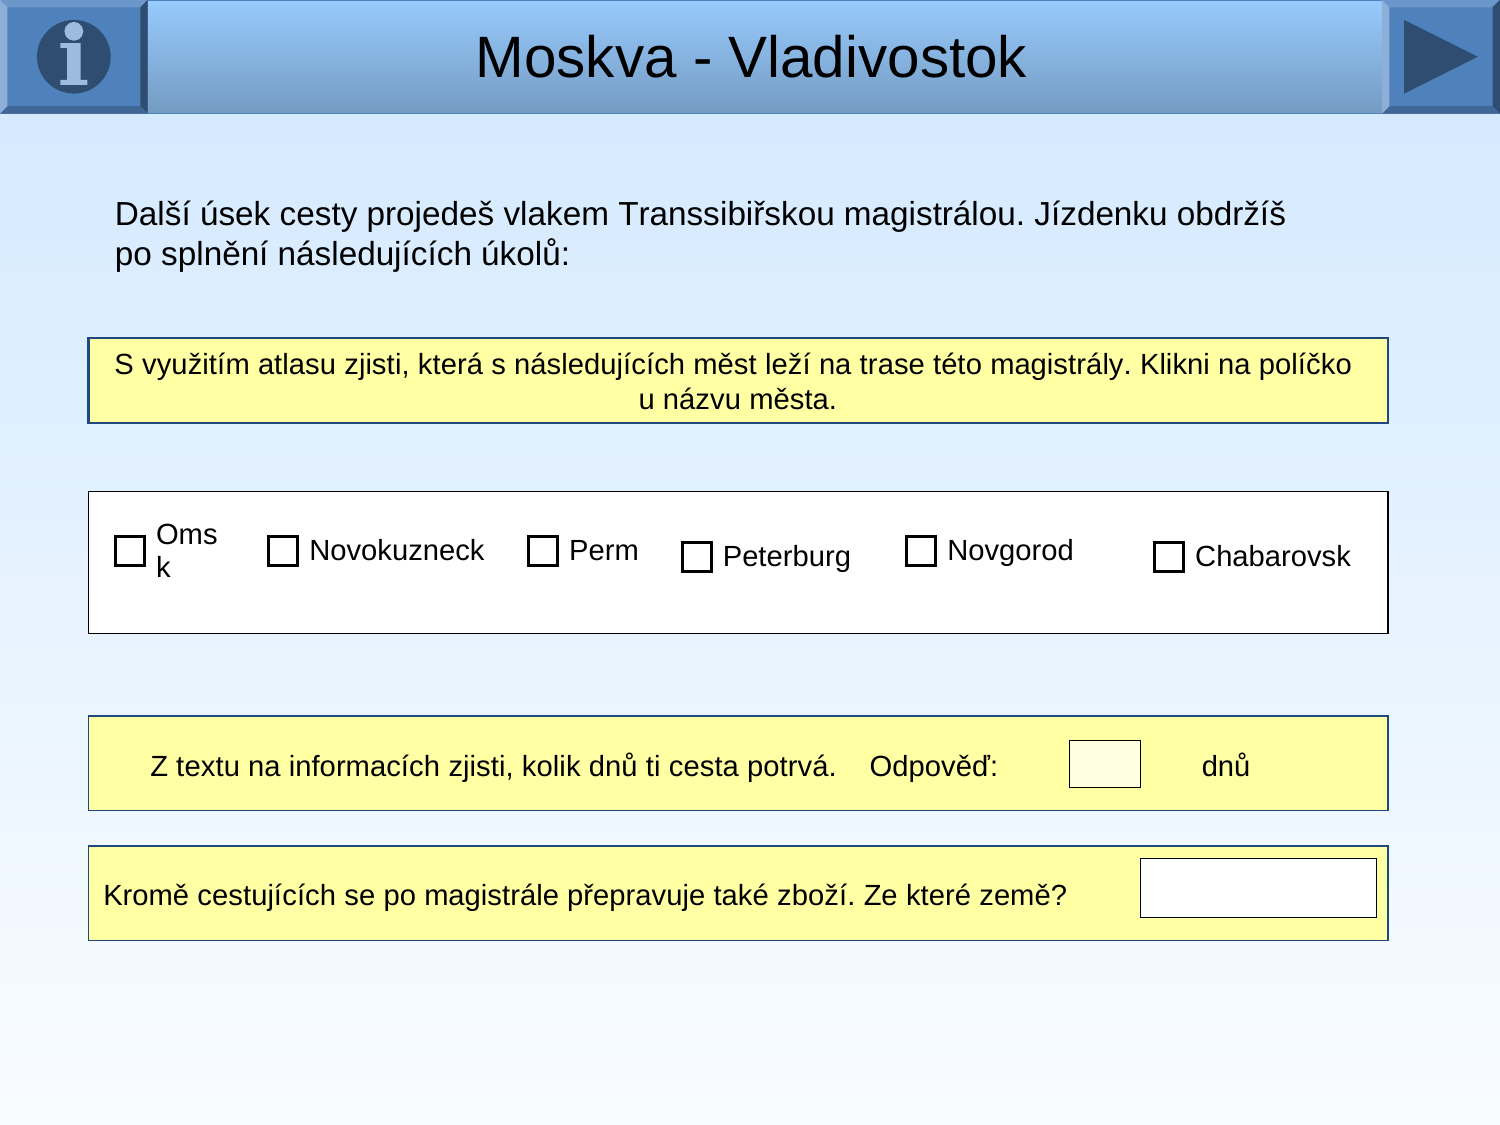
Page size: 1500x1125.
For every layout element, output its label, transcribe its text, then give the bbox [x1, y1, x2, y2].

text_box Z textu na informacích zjisti, kolik dnů ti cesta potrvá. Odpověď: [135, 739, 1046, 790]
title Moskva - Vladivostok [148, 0, 1382, 114]
text_box [88, 491, 1388, 634]
text_box Další úsek cesty projedeš vlakem Transsibiřskou magistrálou. Jízdenku obdržíš po splnění následujících úkolů: [100, 184, 1388, 280]
text_box [88, 716, 1388, 811]
text_box dnů [1187, 739, 1266, 790]
text_box [1, 0, 148, 114]
text_box [1383, 0, 1500, 114]
text_box S využitím atlasu zjisti, která s následujících měst leží na trase této magistrály. Klikni na políčko u názvu města. [88, 337, 1388, 424]
text_box Kromě cestujících se po magistrále přepravuje také zboží. Ze které země? [88, 846, 1388, 941]
